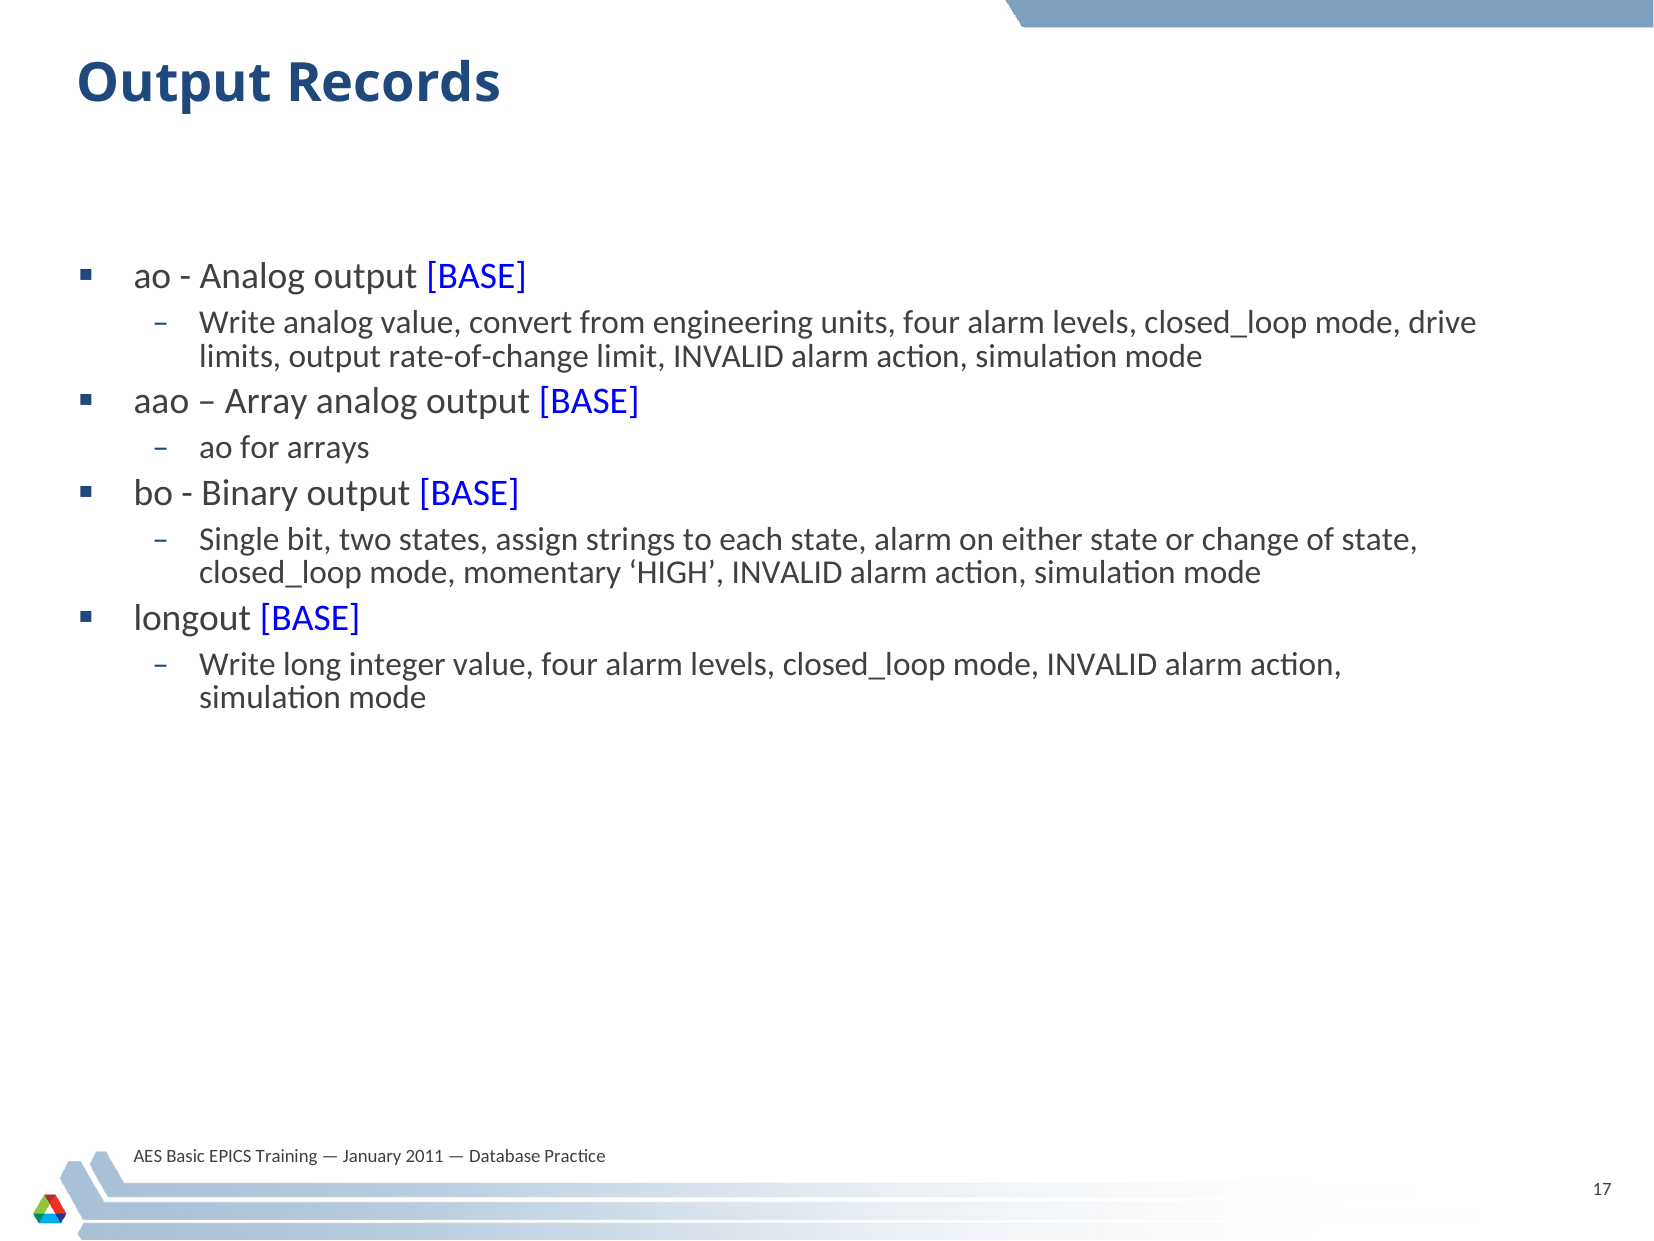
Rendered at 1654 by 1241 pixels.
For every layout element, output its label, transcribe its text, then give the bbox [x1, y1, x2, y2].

picture [0, 0, 1654, 29]
picture [0, 1143, 1654, 1240]
list ao - Analog output [BASE] Write analog value, convert from engineering units, four alarm levels, closed_loop mode, drive limits, output rate-of-change limit, INVALID alarm action, simulation mode aao – Array analog output [BASE] ao for arrays bo - Binary output [BASE] Single bit, two states, assign strings to each state, alarm on either state or change of state, closed_loop mode, momentary ‘HIGH’, INVALID alarm action, simulation mode longout [BASE] Write long integer value, four alarm levels, closed_loop mode, INVALID alarm action, simulation mode [62, 253, 1498, 927]
title Output Records [61, 51, 1500, 123]
